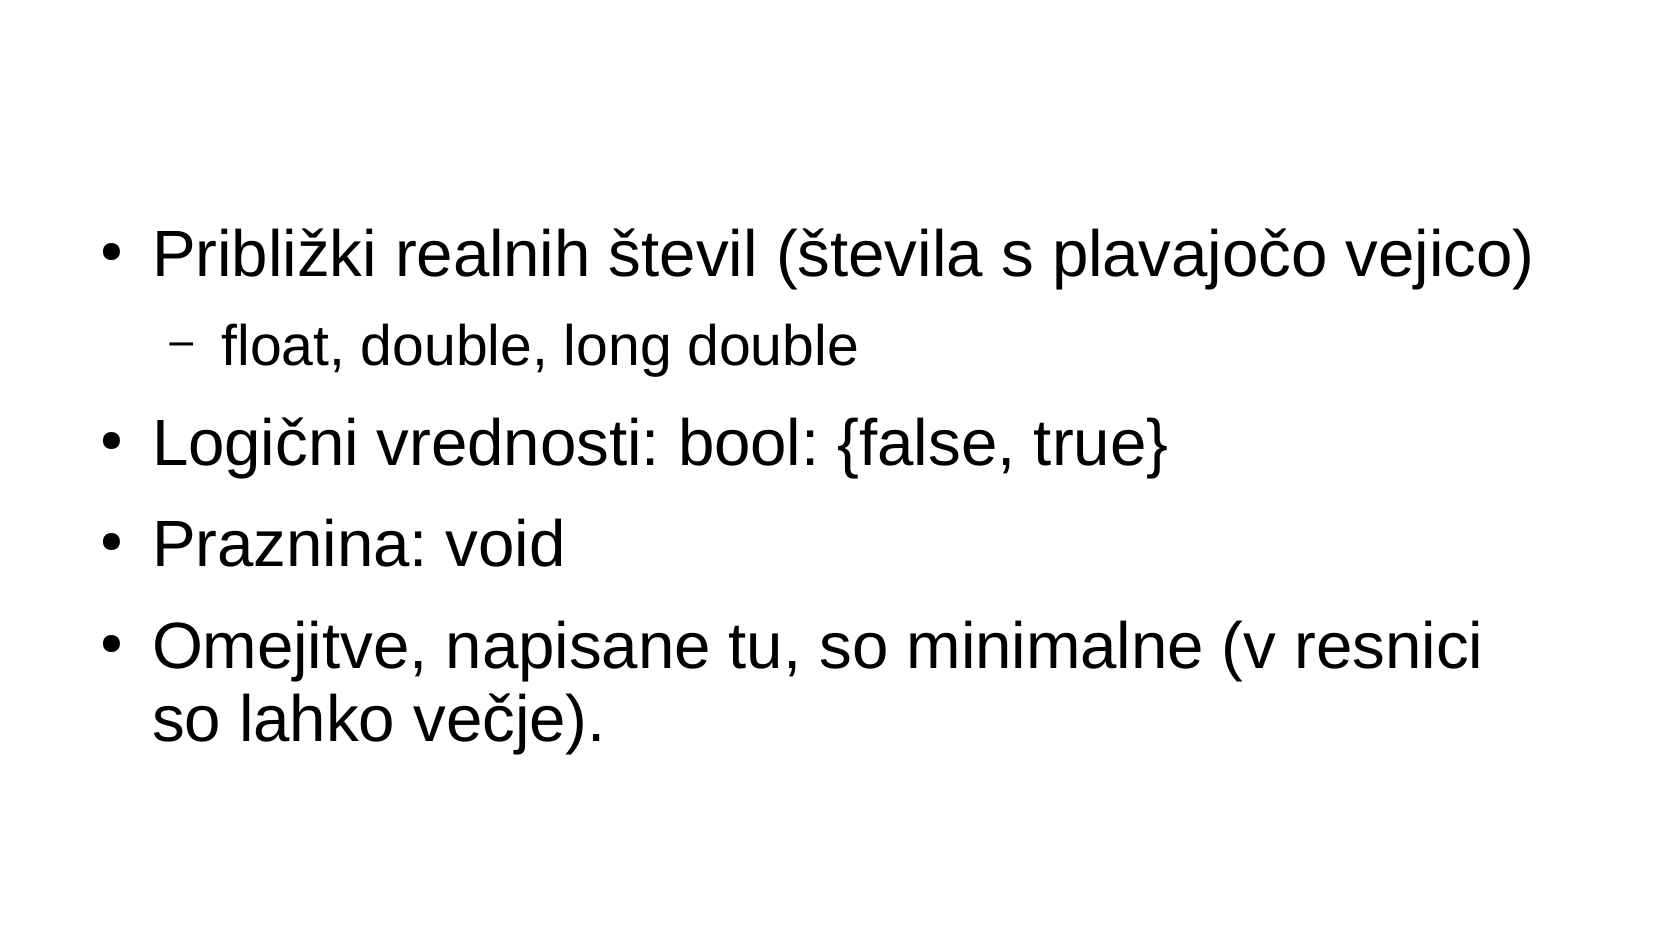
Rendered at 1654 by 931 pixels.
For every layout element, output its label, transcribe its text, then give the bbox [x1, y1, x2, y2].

list Približki realnih števil (števila s plavajočo vejico) float, double, long double Logični vrednosti: bool: {false, true} Praznina: void Omejitve, napisane tu, so minimalne (v resnici so lahko večje). [82, 217, 1571, 758]
